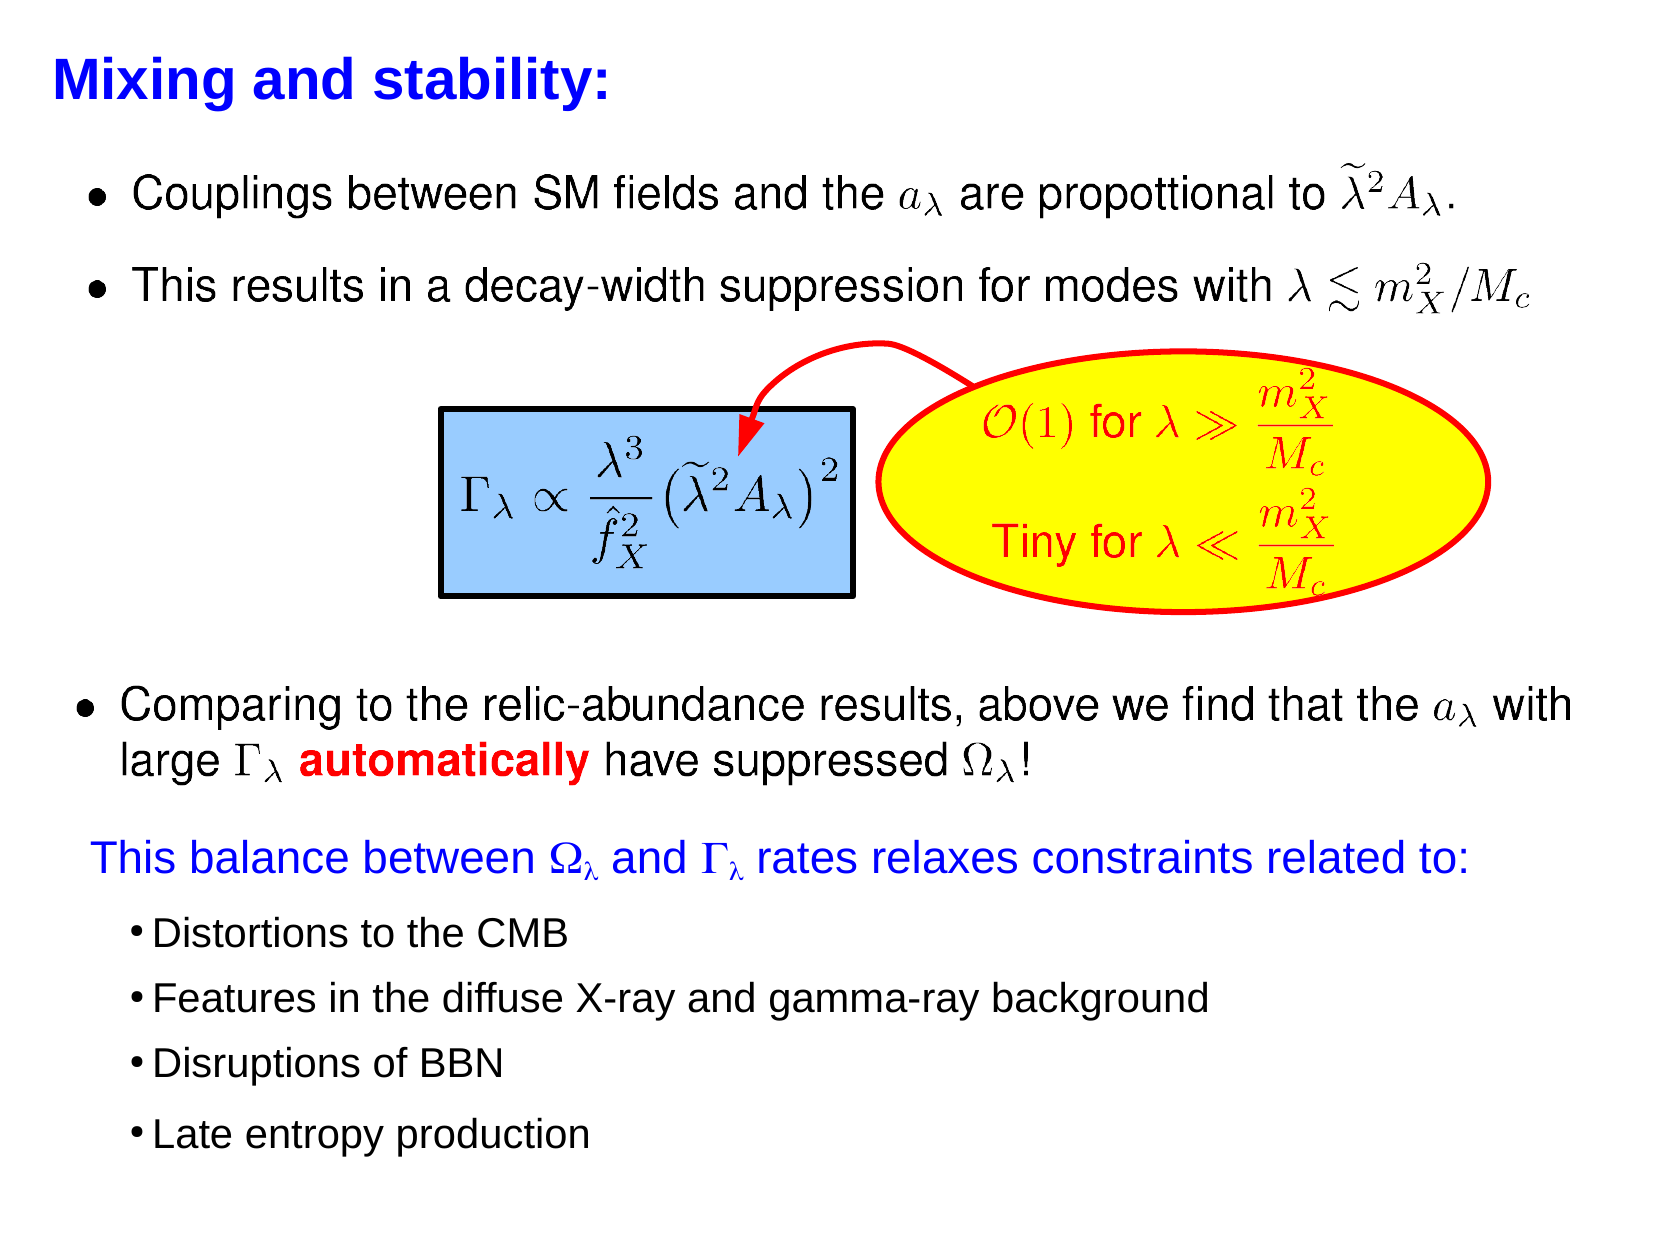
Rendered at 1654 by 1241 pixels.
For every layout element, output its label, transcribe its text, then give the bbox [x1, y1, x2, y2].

text_box [1055, 600, 1312, 613]
picture [988, 485, 1337, 600]
text_box [878, 368, 1489, 595]
picture [82, 159, 1536, 316]
text_box This balance between Wl and Gl rates relaxes constraints related to: [75, 825, 1538, 899]
picture [456, 432, 842, 573]
picture [70, 679, 1579, 790]
text_box [440, 408, 854, 597]
text_box Disruptions of BBN [114, 1031, 1201, 1094]
text_box Distortions to the CMB [114, 901, 938, 964]
text_box Late entropy production [114, 1102, 1201, 1165]
picture [977, 365, 1335, 480]
text_box Mixing and stability: [37, 39, 1088, 121]
text_box [1047, 351, 1319, 365]
text_box Features in the diffuse X-ray and gamma-ray background [114, 966, 1276, 1029]
